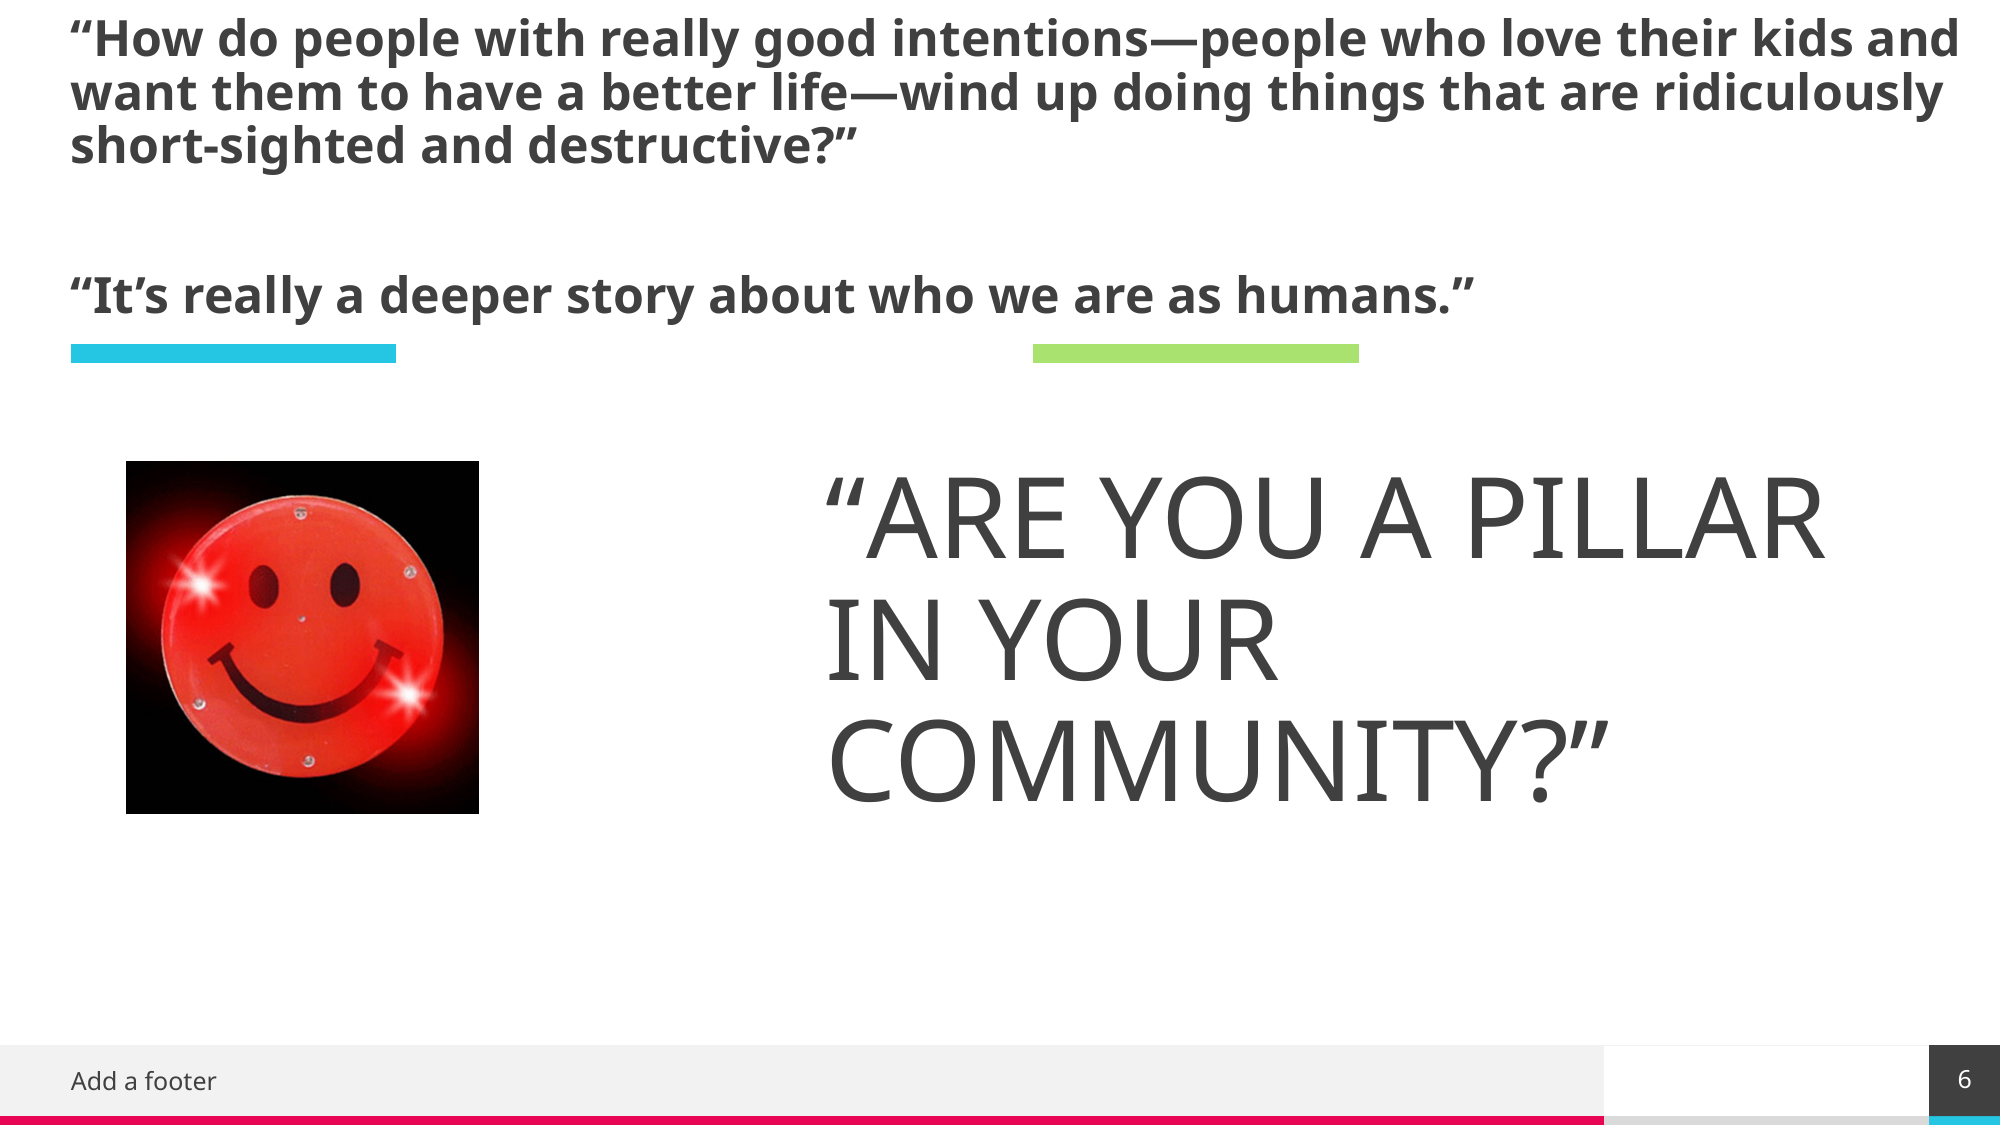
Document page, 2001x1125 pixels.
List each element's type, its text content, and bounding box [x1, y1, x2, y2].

text_box Add a footer [70, 1056, 1000, 1105]
picture [126, 461, 479, 814]
list “How do people with really good intentions—people who love their kids and want them to have a better life—wind up doing things that are ridiculously short-sighted and destructive?” “It’s really a deeper story about who we are as humans.” [70, 12, 2000, 336]
list “ARE YOU A PILLAR IN YOUR COMMUNITY?” [825, 461, 1932, 1016]
text_box 6 [1929, 1045, 2000, 1117]
